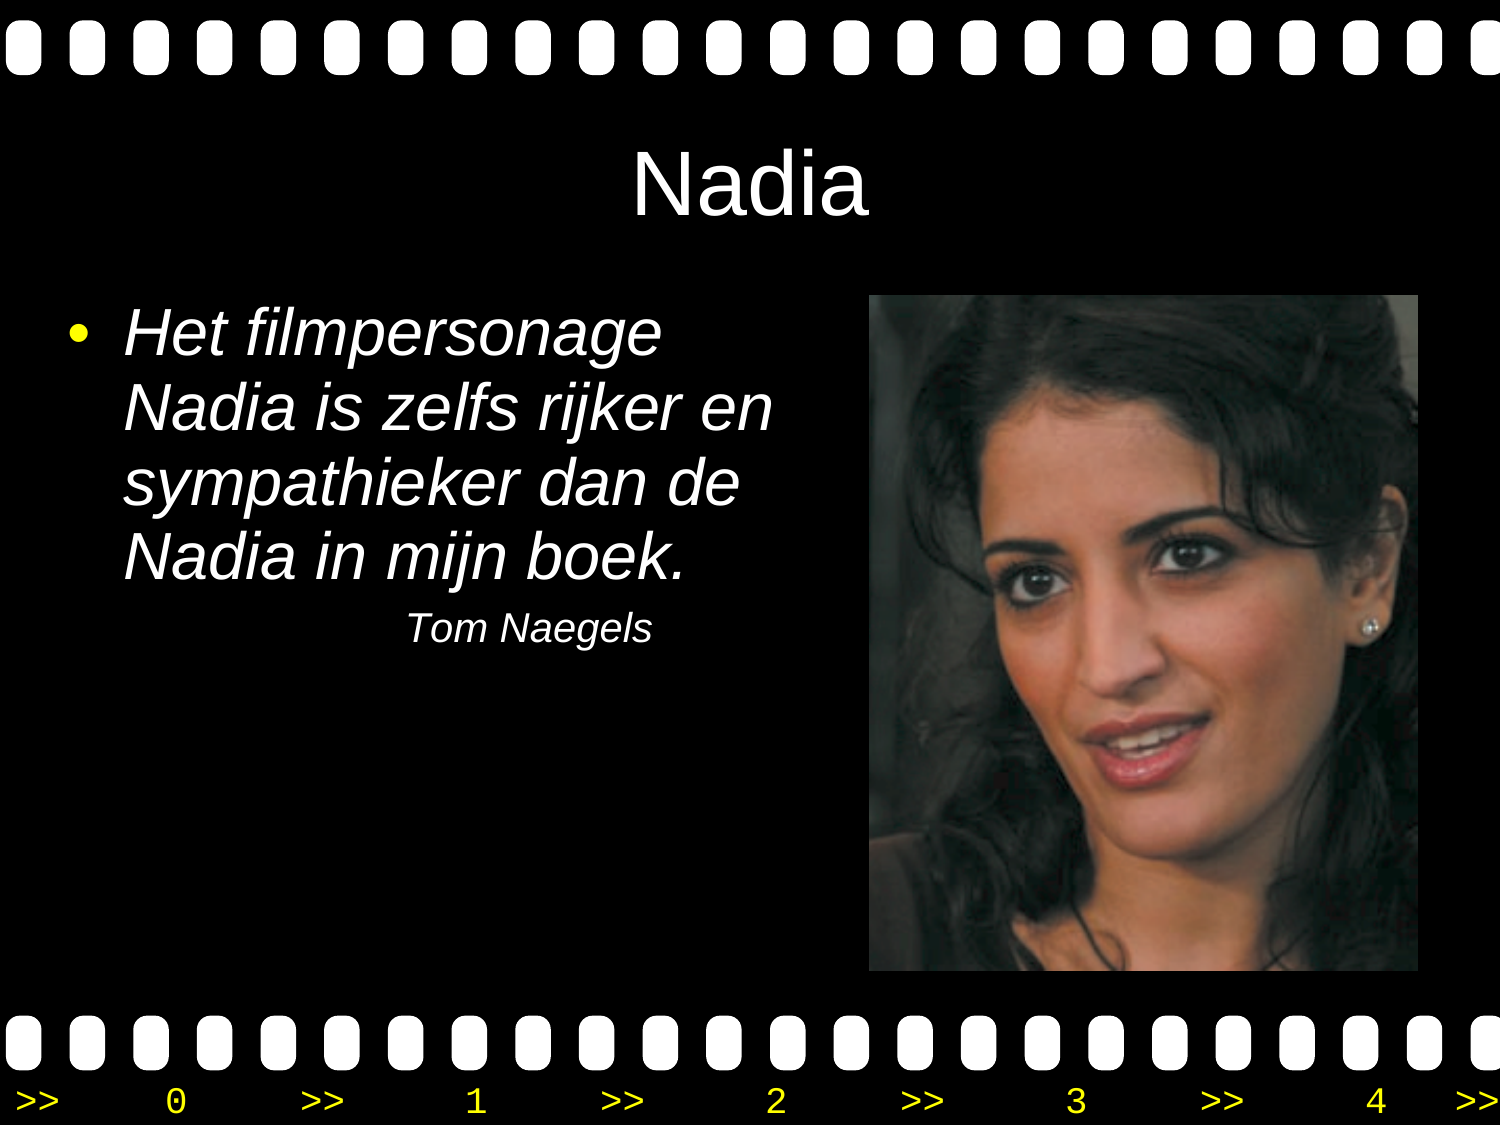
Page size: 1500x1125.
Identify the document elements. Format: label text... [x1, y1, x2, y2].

title Nadia [75, 97, 1426, 271]
picture [869, 295, 1418, 971]
list Het filmpersonage Nadia is zelfs rijker en sympathieker dan de Nadia in mijn boek. Tom Naegels [67, 295, 827, 1024]
